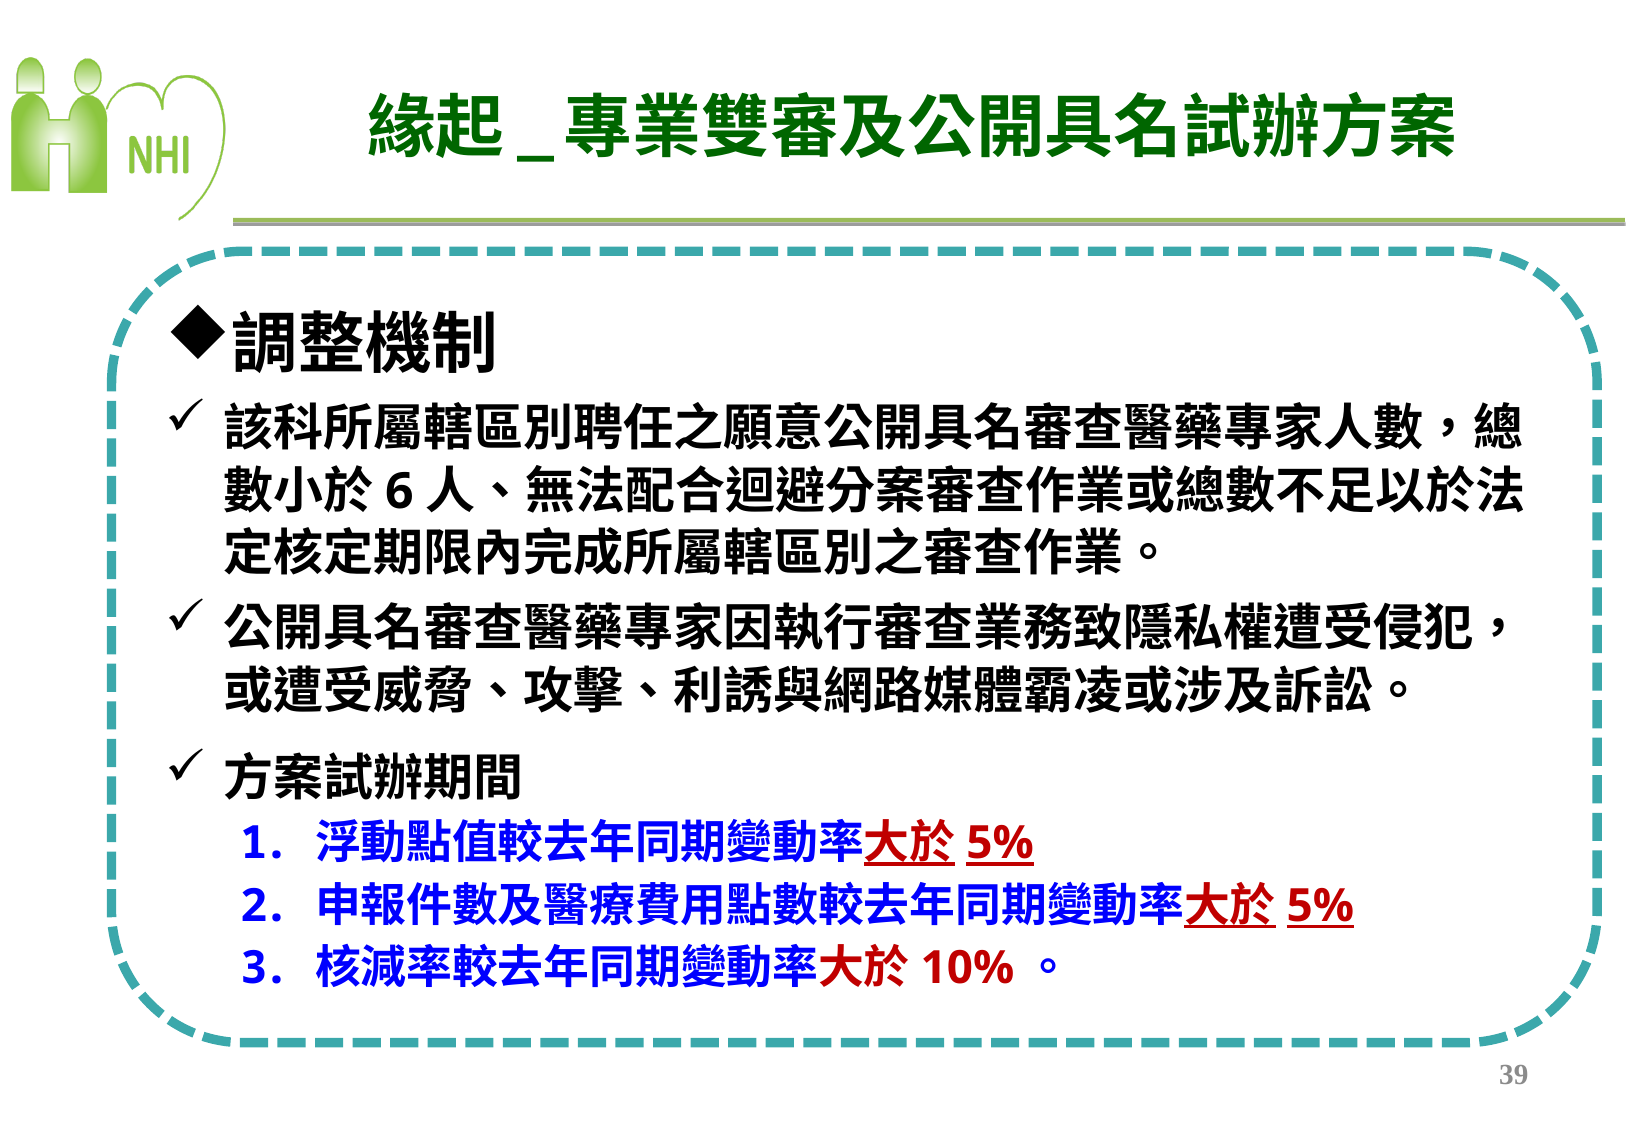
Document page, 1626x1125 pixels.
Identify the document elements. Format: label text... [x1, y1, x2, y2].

slide_number <編號> [1164, 1042, 1544, 1103]
picture [0, 42, 233, 233]
title 緣起_專業雙審及公開具名試辦方案 [128, 54, 1581, 194]
text_box 調整機制 該科所屬轄區別聘任之願意公開具名審查醫藥專家人數，總數小於6人、無法配合迴避分案審查作業或總數不足以於法定核定期限內完成所屬轄區別之審查作業。 公開具名審查醫藥專家因執行審查業務致隱私權遭受侵犯，或遭受威脅、攻擊、利誘與網路媒體霸凌或涉及訴訟。 方案試辦期間 浮動點值較去年同期變動率大於5% 申報件數及醫療費用點數較去年同期變動率大於5% 核減率較去年同期變動率大於10%。 [111, 251, 1598, 1043]
